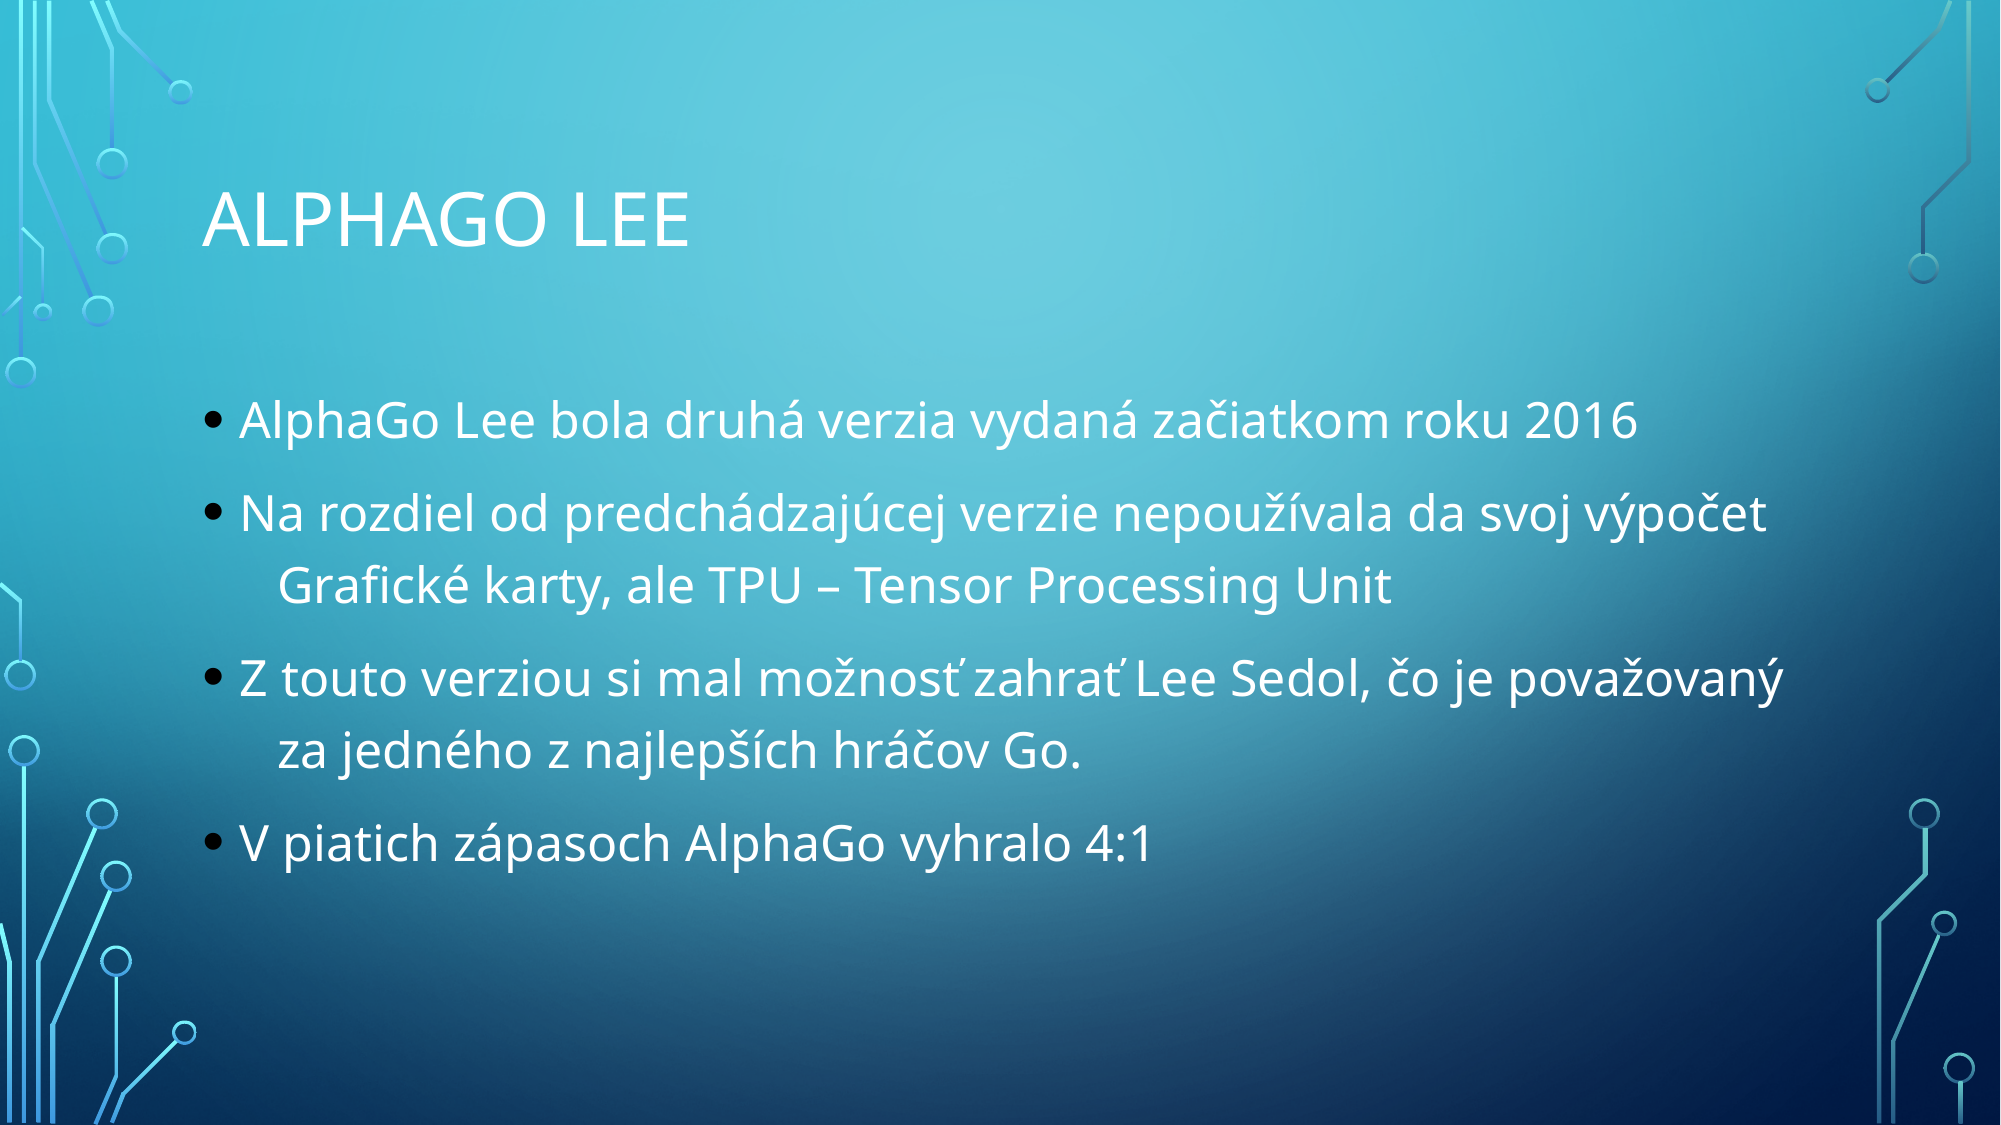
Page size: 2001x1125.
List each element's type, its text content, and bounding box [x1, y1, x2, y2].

title AlphaGo Lee [187, 101, 1813, 344]
list AlphaGo Lee bola druhá verzia vydaná začiatkom roku 2016 Na rozdiel od predchádzajúcej verzie nepoužívala da svoj výpočet Grafické karty, ale TPU – Tensor Processing Unit Z touto verziou si mal možnosť zahrať Lee Sedol, čo je považovaný za jedného z najlepších hráčov Go. V piatich zápasoch AlphaGo vyhralo 4:1 [187, 369, 1813, 951]
